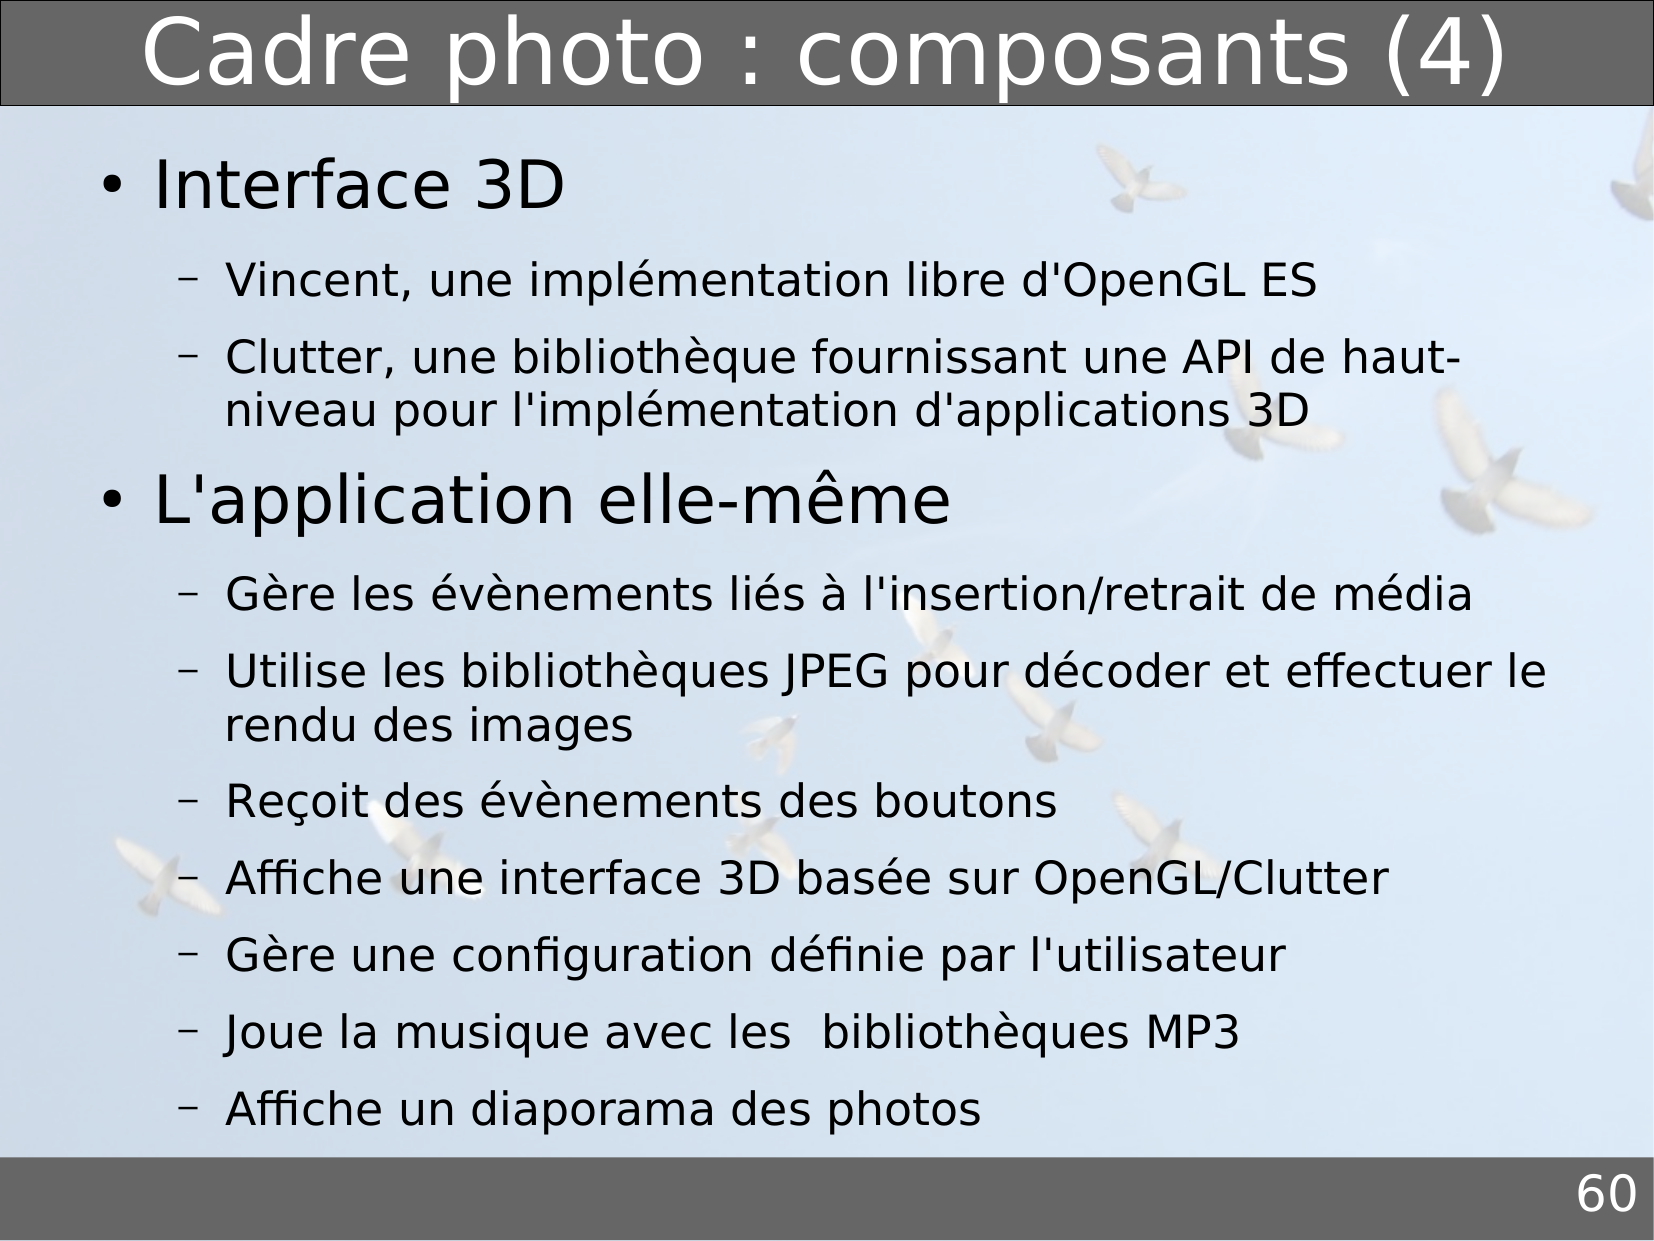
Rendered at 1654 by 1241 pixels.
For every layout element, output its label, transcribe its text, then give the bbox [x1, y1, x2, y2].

title Cadre photo : composants (4) [0, 0, 1654, 107]
list Interface 3D Vincent, une implémentation libre d'OpenGL ES Clutter, une bibliothèque fournissant une API de haut-niveau pour l'implémentation d'applications 3D L'application elle-même Gère les évènements liés à l'insertion/retrait de média Utilise les bibliothèques JPEG pour décoder et effectuer le rendu des images Reçoit des évènements des boutons Affiche une interface 3D basée sur OpenGL/Clutter Gère une configuration définie par l'utilisateur Joue la musique avec les bibliothèques MP3 Affiche un diaporama des photos [82, 146, 1571, 1137]
